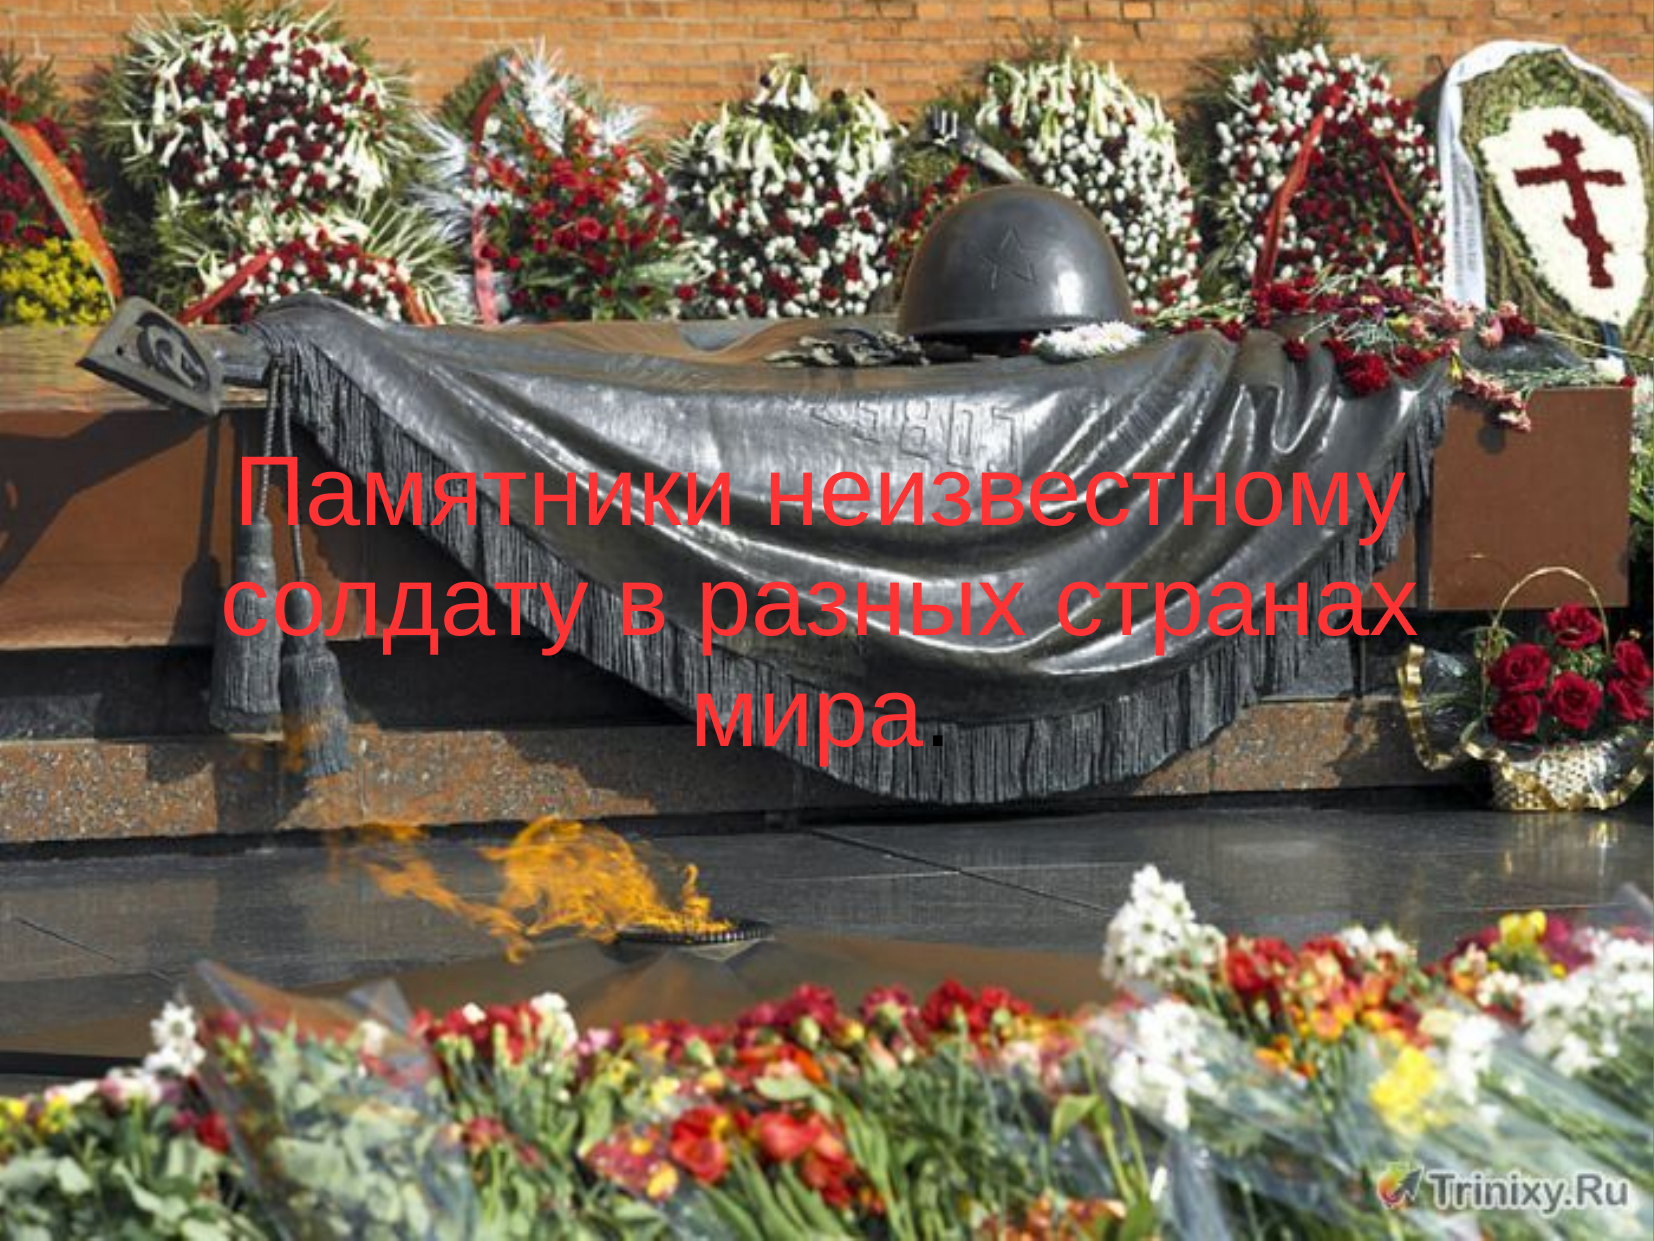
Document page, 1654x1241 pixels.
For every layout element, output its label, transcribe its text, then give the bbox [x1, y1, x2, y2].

picture [0, 0, 1654, 1241]
title Памятники неизвестному солдату в разных странах мира. [76, 435, 1565, 768]
